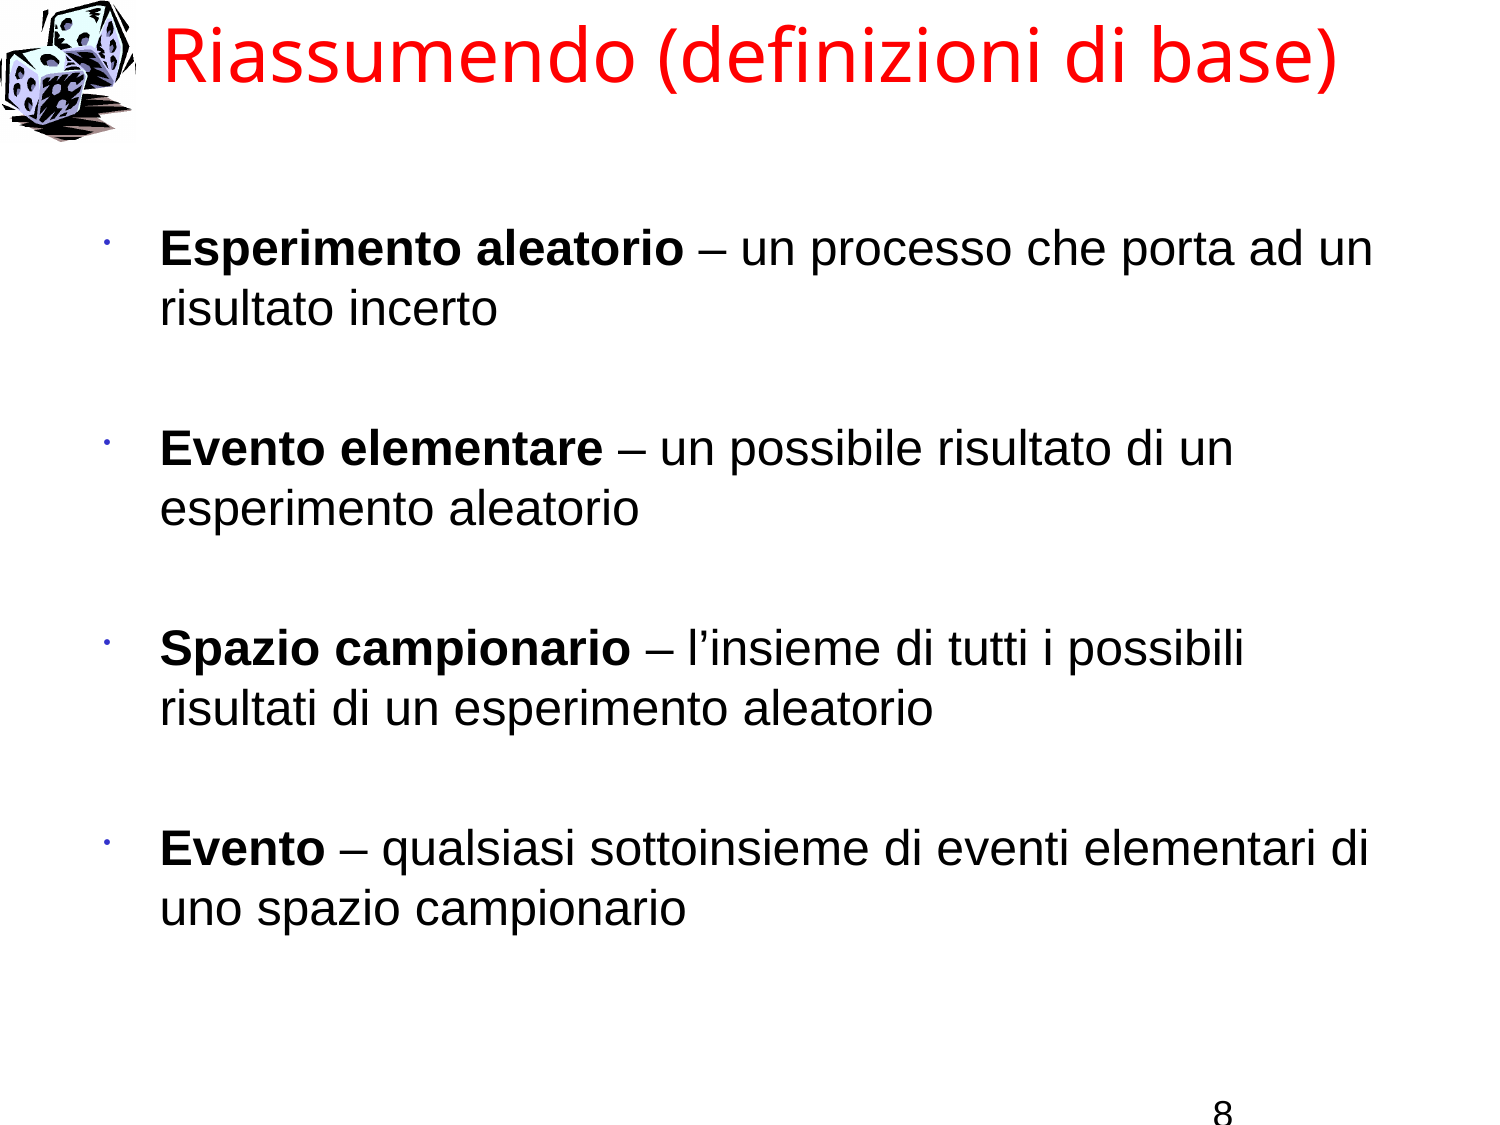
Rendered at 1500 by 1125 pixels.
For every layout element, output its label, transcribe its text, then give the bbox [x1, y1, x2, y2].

picture [0, 0, 112, 143]
slide_number <numero> [1187, 1082, 1500, 1125]
title Riassumendo (definizioni di base) [112, 0, 1388, 188]
list Esperimento aleatorio – un processo che porta ad un risultato incerto Evento elementare – un possibile risultato di un esperimento aleatorio Spazio campionario – l’insieme di tutti i possibili risultati di un esperimento aleatorio Evento – qualsiasi sottoinsieme di eventi elementari di uno spazio campionario [88, 208, 1412, 1059]
